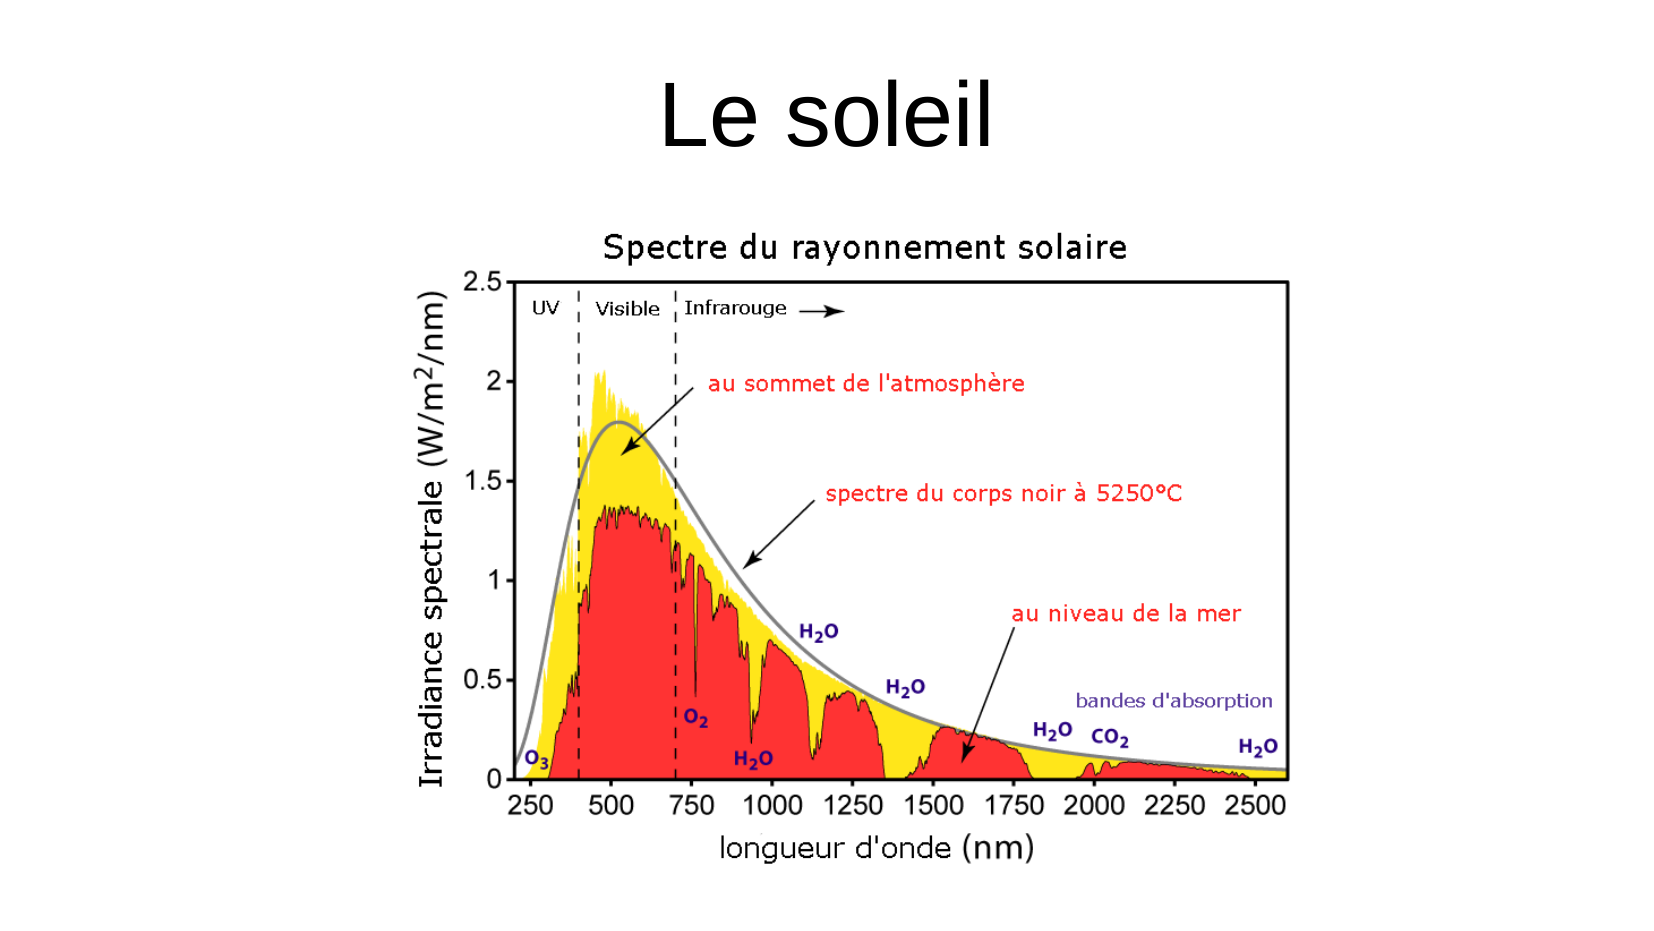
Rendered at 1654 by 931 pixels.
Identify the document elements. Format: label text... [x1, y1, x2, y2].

title Le soleil [82, 37, 1571, 193]
picture [401, 200, 1307, 875]
